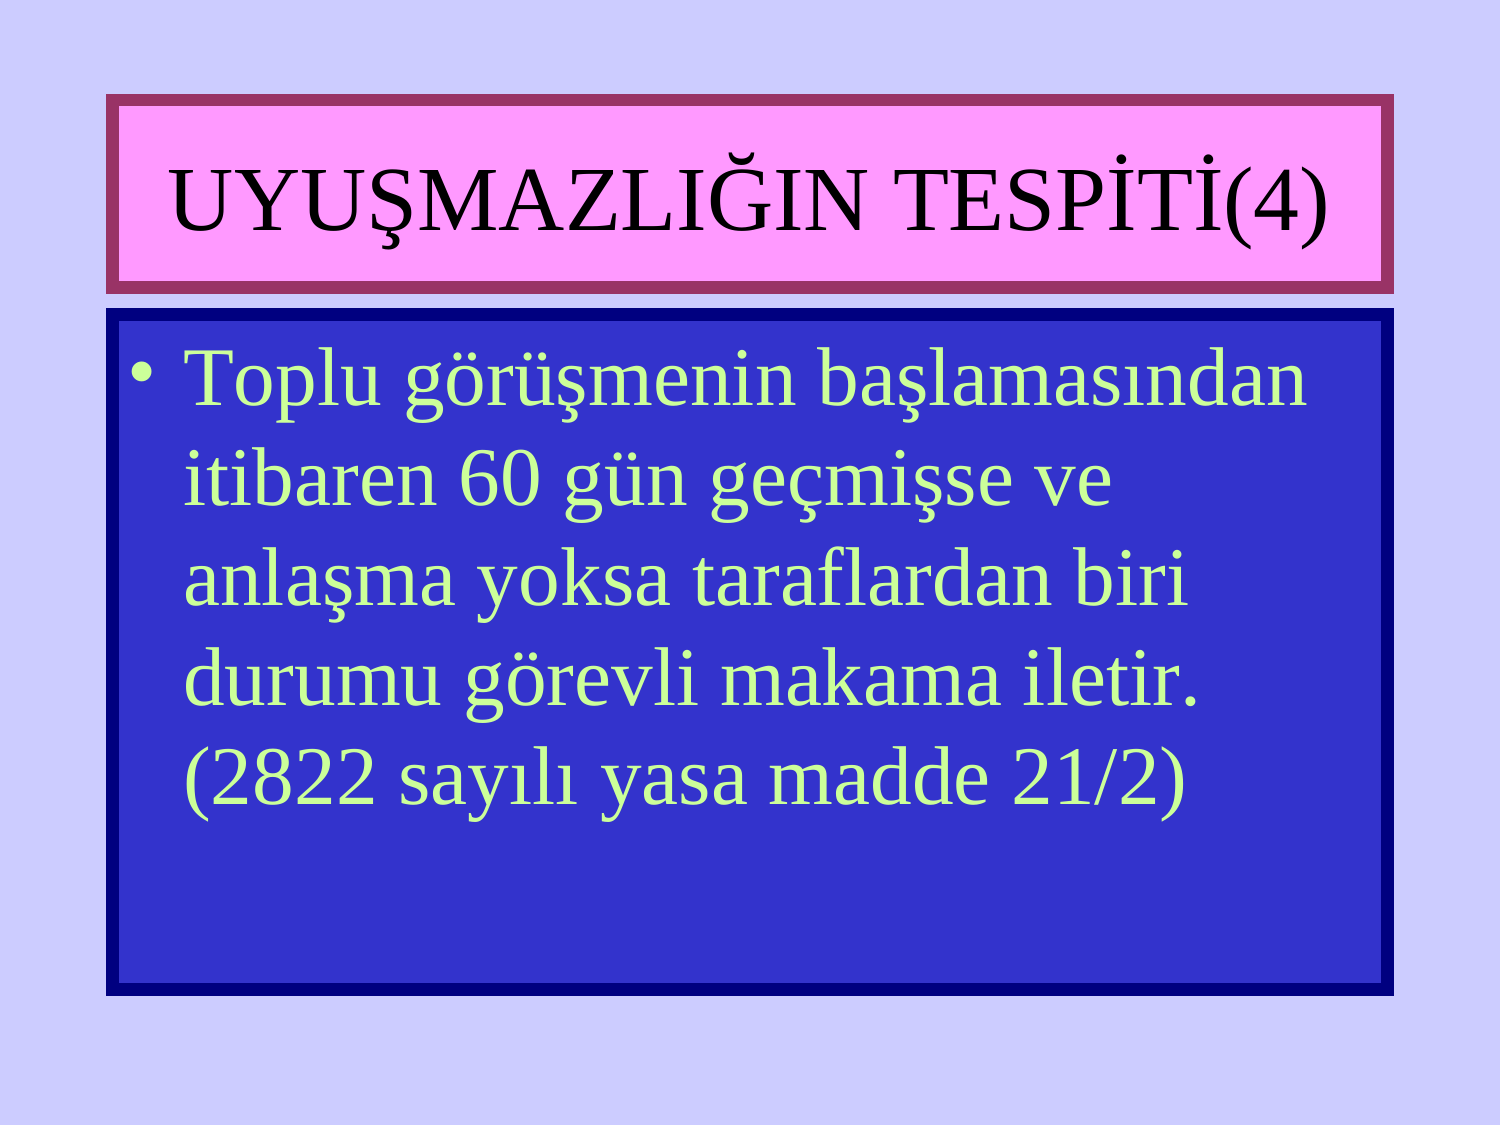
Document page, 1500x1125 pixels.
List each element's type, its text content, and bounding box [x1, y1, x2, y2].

title UYUŞMAZLIĞIN TESPİTİ(4) [112, 99, 1388, 288]
list Toplu görüşmenin başlamasından itibaren 60 gün geçmişse ve anlaşma yoksa taraflardan biri durumu görevli makama iletir. (2822 sayılı yasa madde 21/2) [112, 314, 1388, 990]
